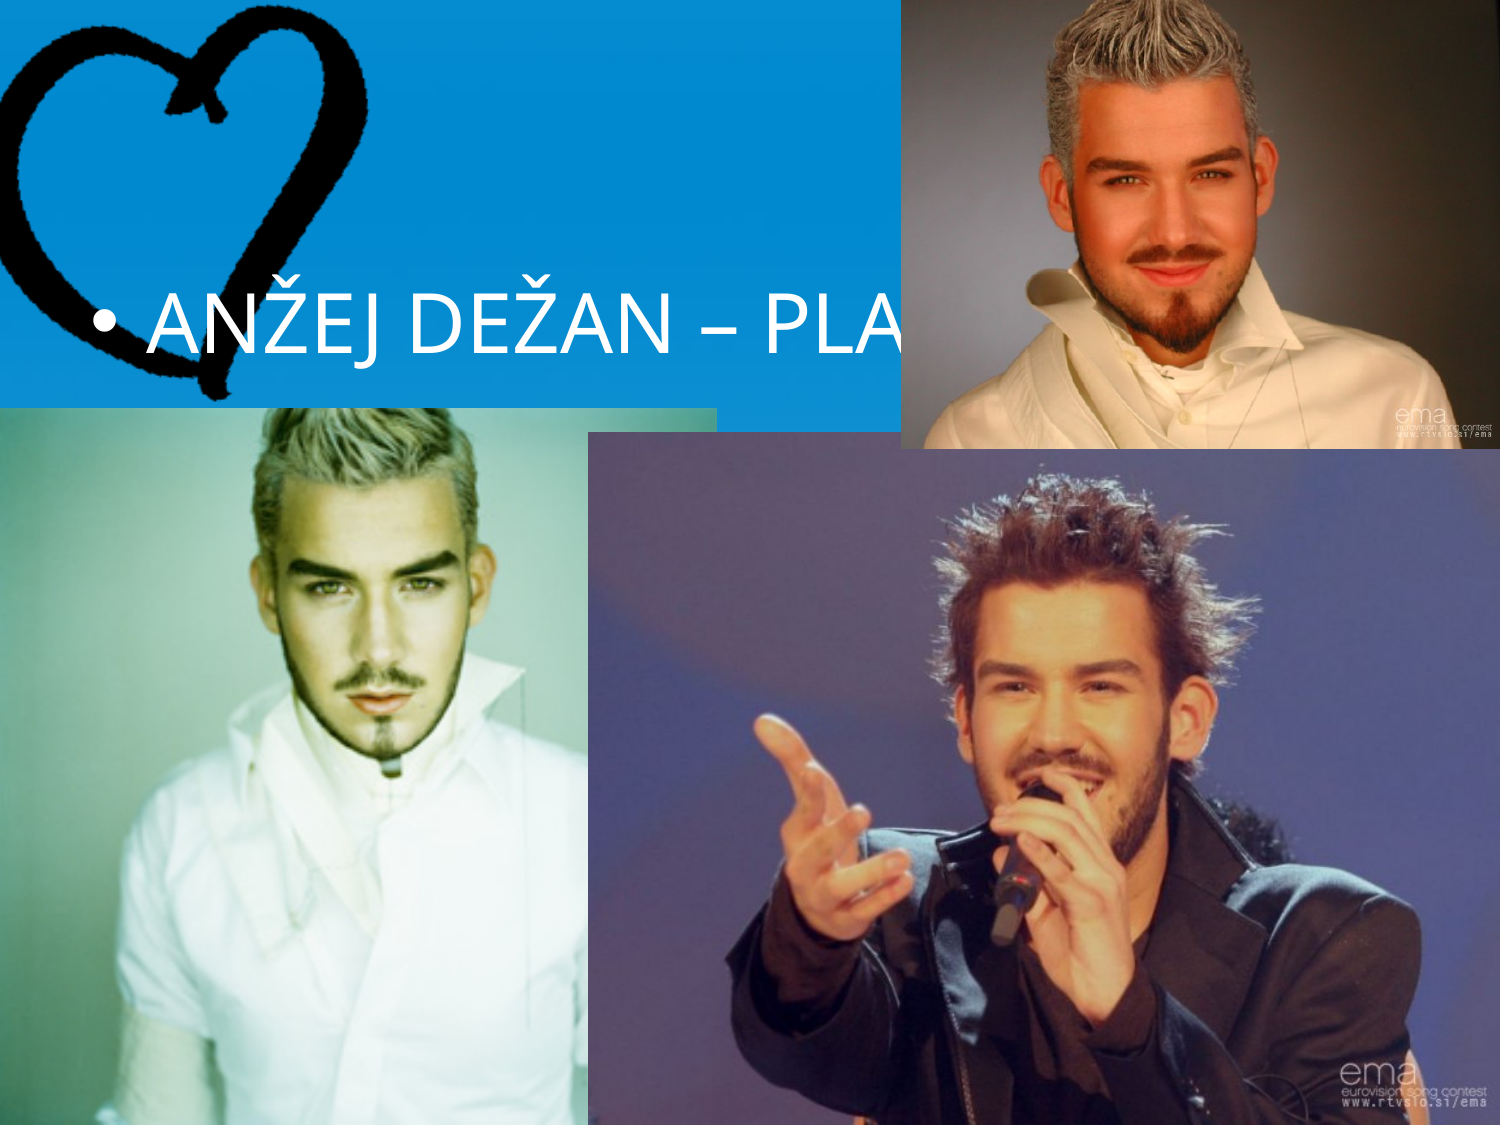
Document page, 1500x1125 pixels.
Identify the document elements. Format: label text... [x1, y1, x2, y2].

picture [0, 0, 1500, 1125]
picture [0, 7, 366, 333]
list ANŽEJ DEŽAN – PLAN B [75, 262, 901, 432]
